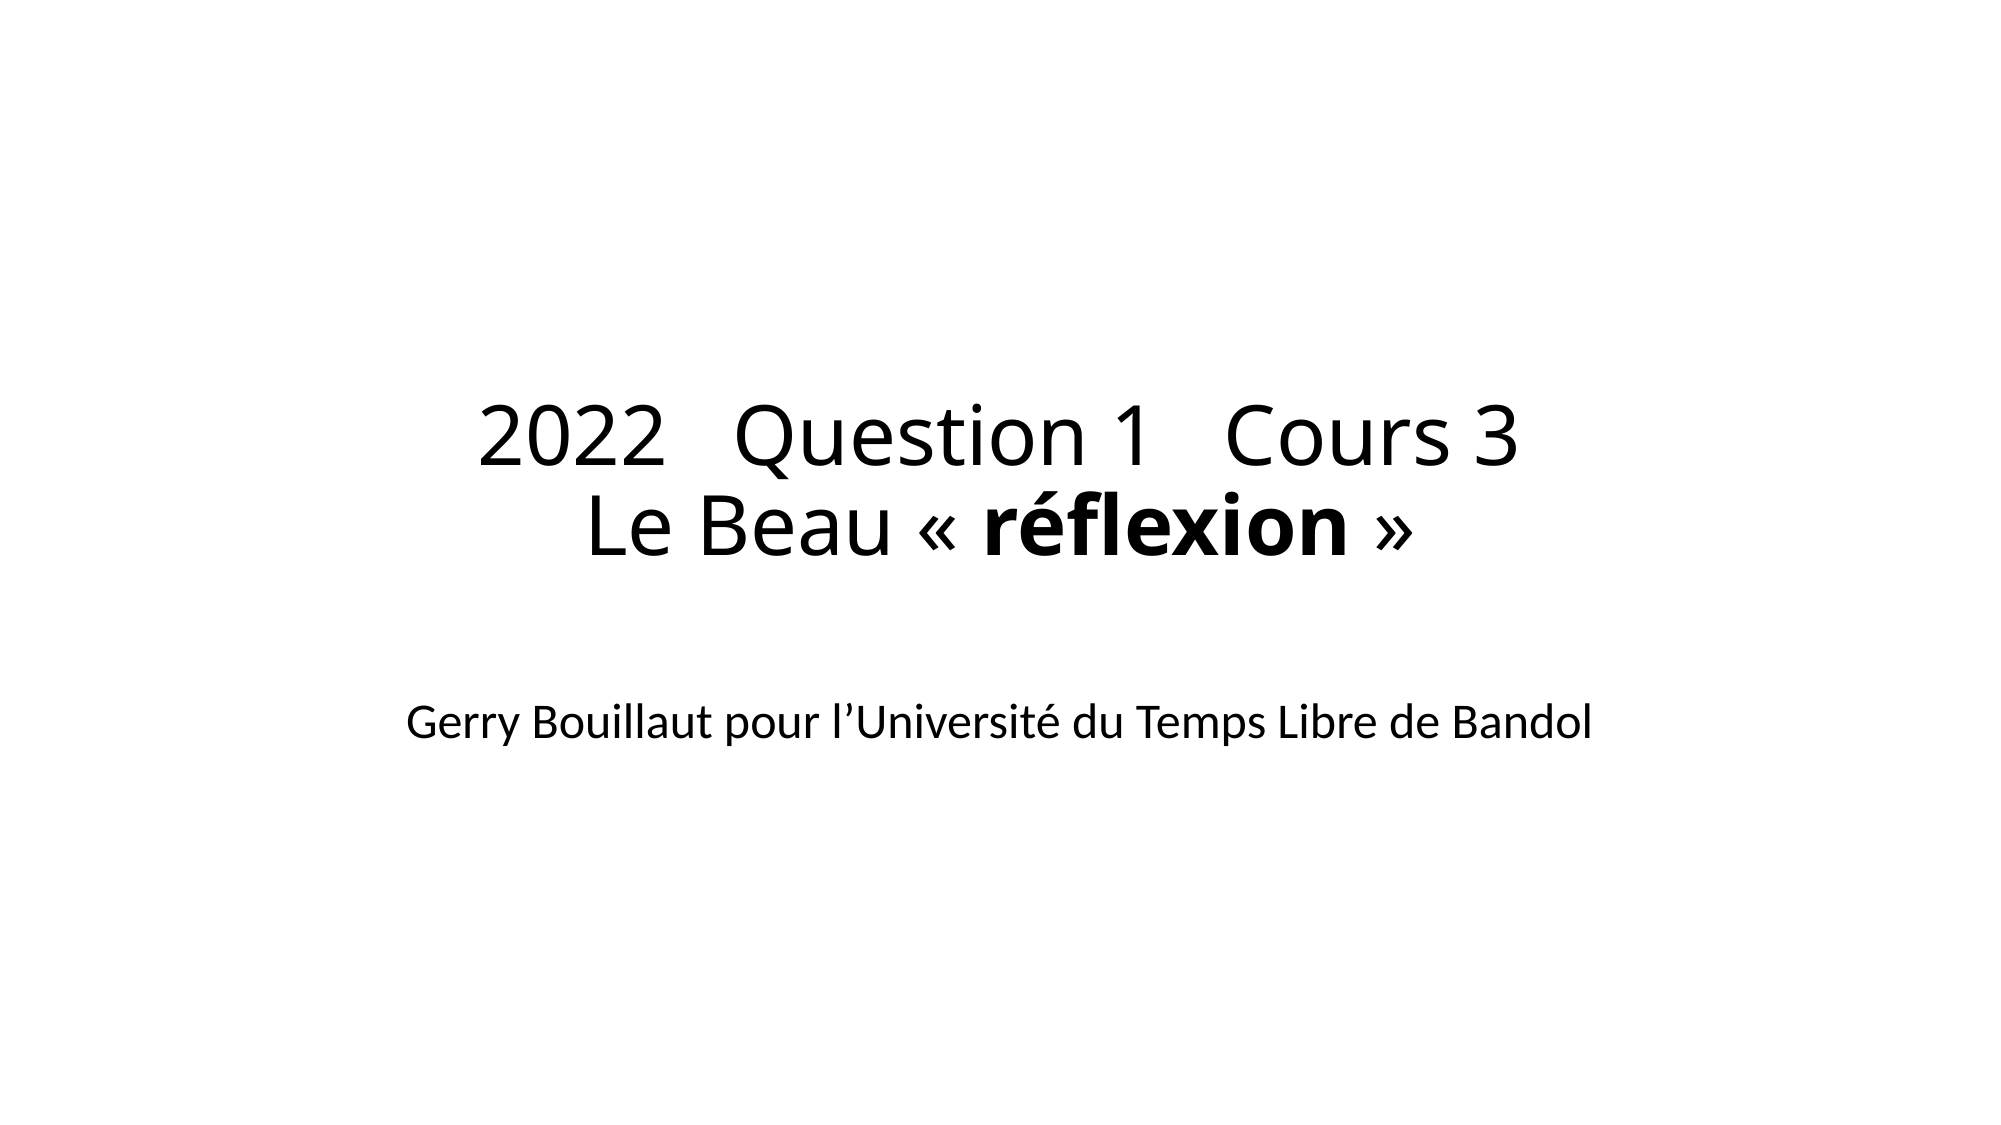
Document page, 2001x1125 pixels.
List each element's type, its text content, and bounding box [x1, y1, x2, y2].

subtitle Gerry Bouillaut pour l’Université du Temps Libre de Bandol [249, 687, 1750, 960]
title 2022 Question 1 Cours 3 Le Beau « réflexion » [249, 189, 1750, 581]
